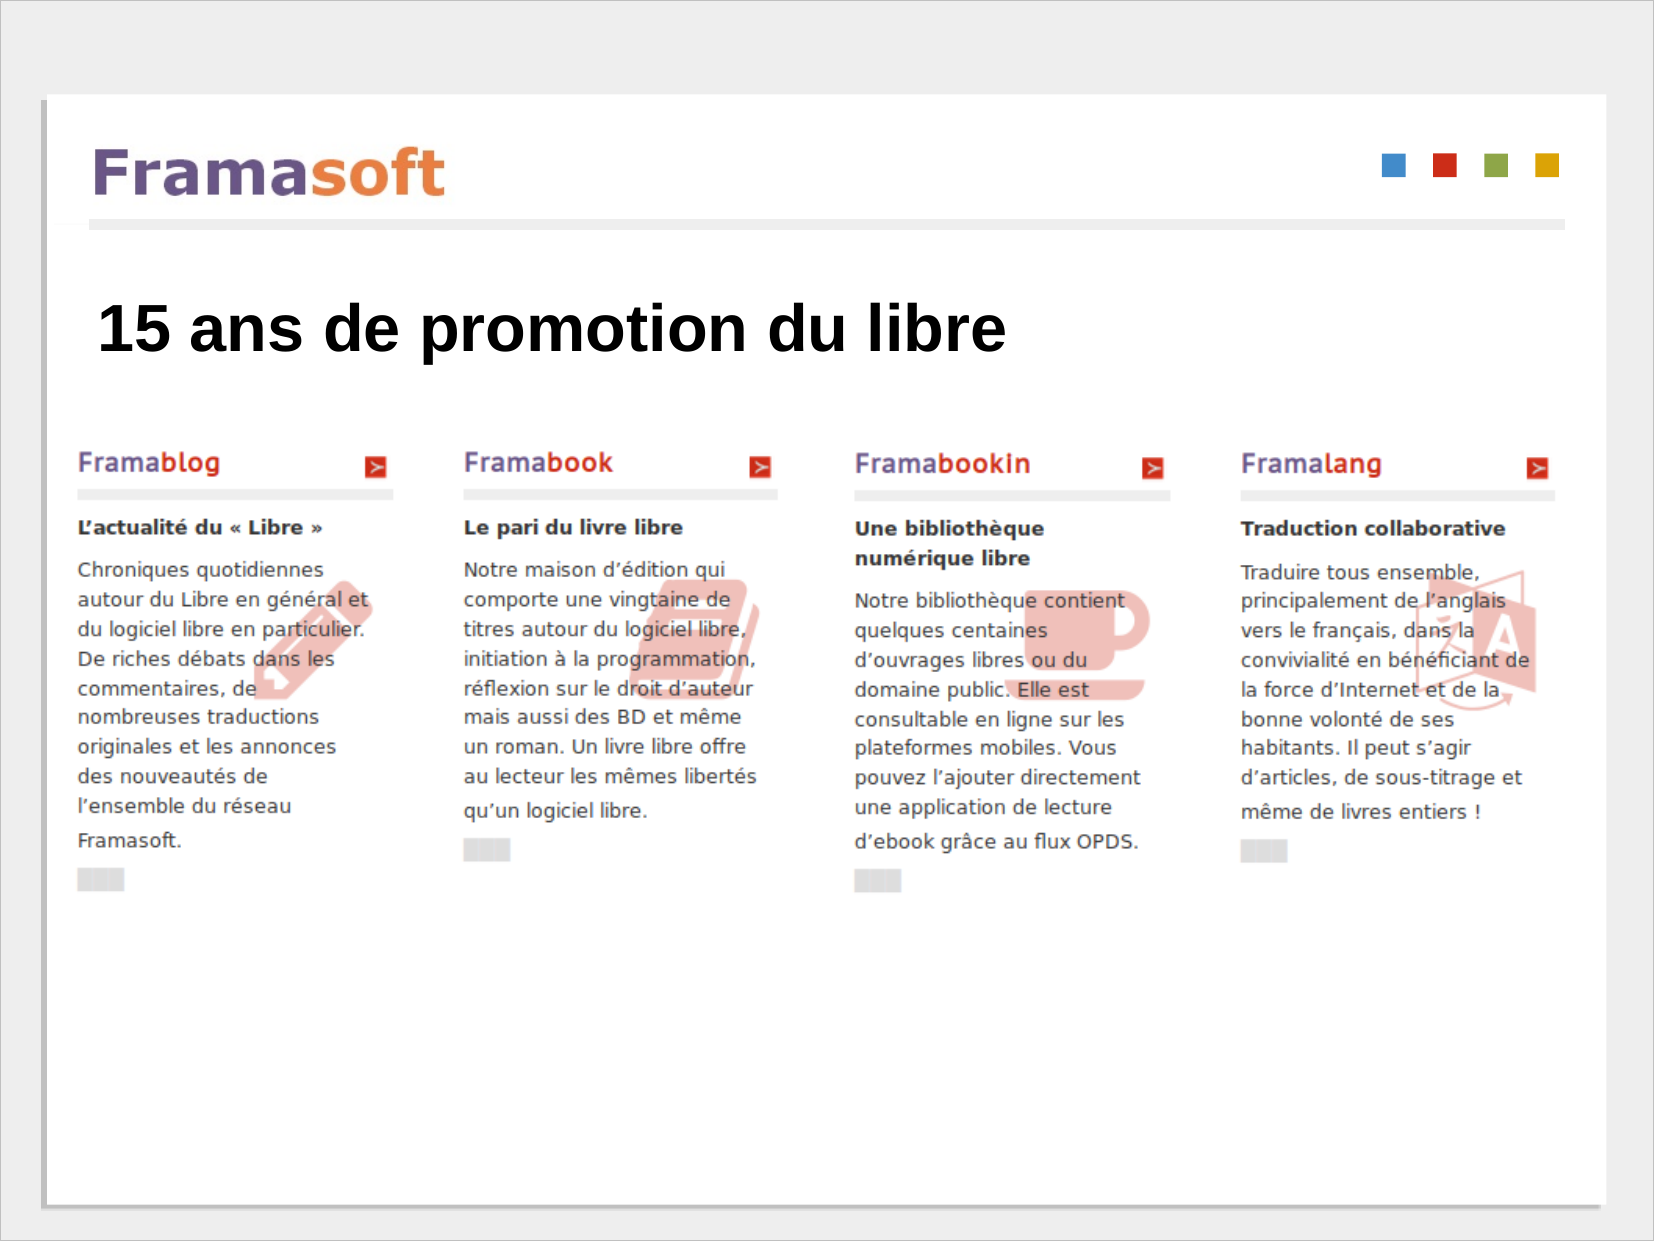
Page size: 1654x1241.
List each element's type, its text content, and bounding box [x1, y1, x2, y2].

picture [836, 431, 1571, 902]
text_box [0, 0, 1654, 1241]
picture [54, 104, 508, 225]
text_box 15 ans de promotion du libre [82, 283, 1501, 374]
picture [59, 433, 789, 904]
